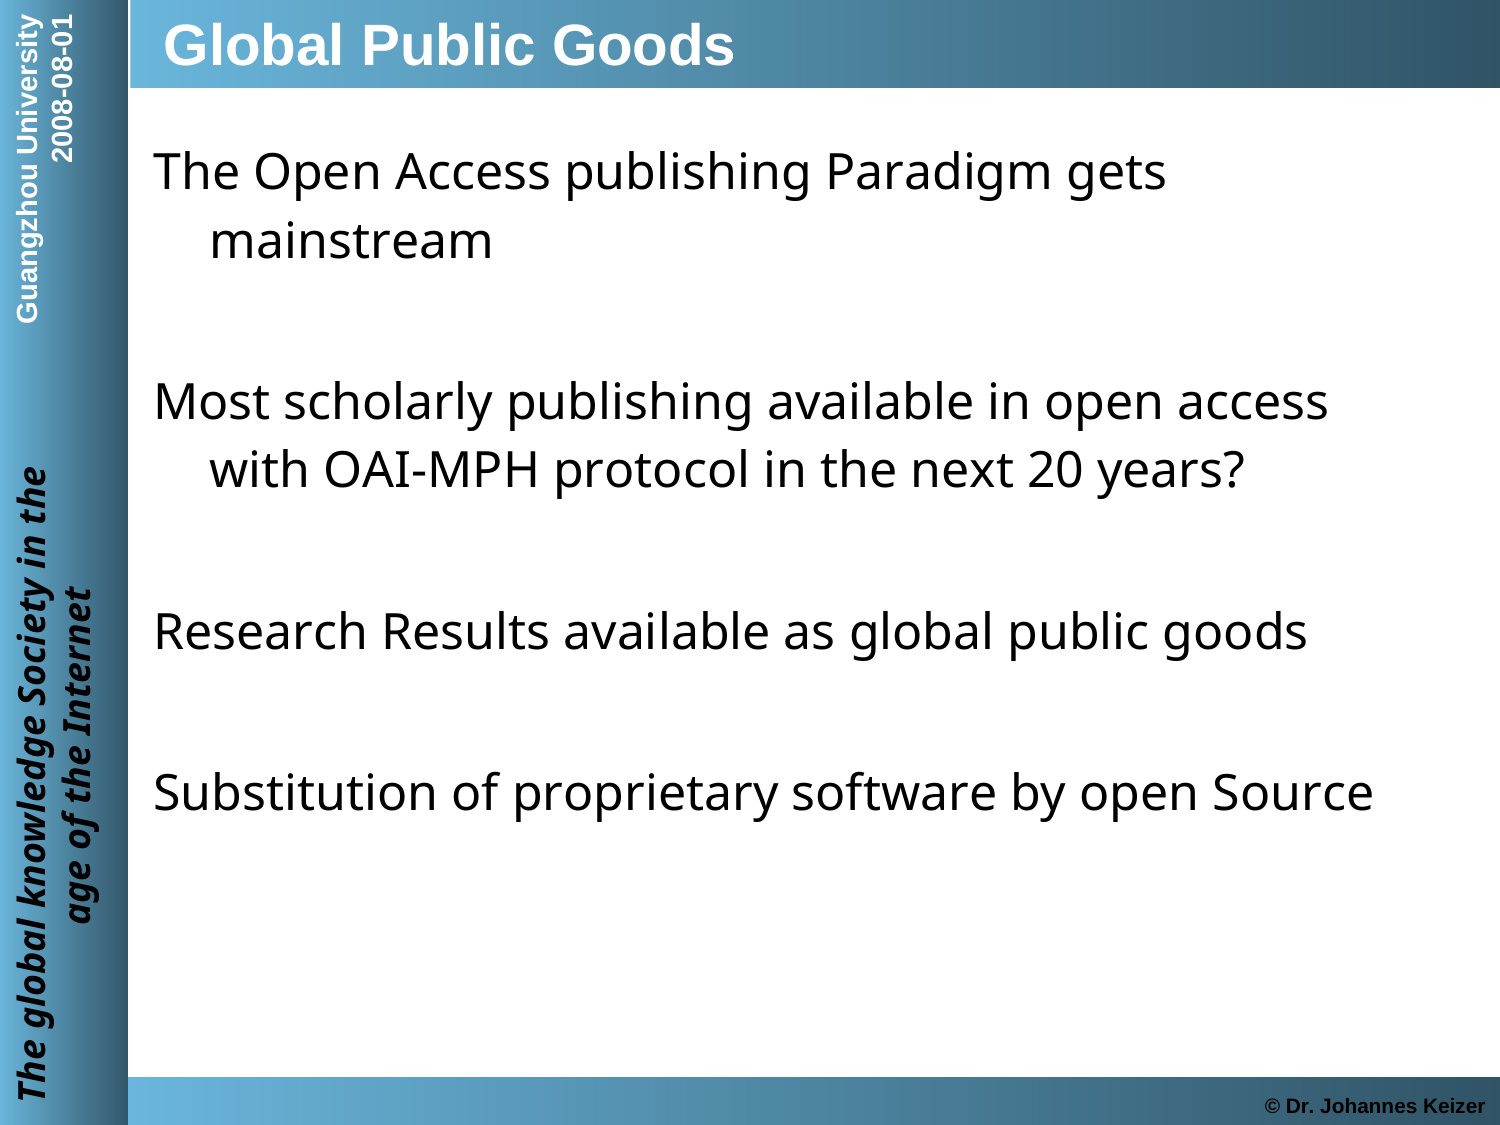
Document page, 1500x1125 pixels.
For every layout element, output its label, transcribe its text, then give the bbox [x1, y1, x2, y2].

title Global Public Goods [149, 0, 1500, 91]
list The Open Access publishing Paradigm gets mainstream Most scholarly publishing available in open access with OAI-MPH protocol in the next 20 years? Research Results available as global public goods Substitution of proprietary software by open Source [138, 128, 1423, 989]
